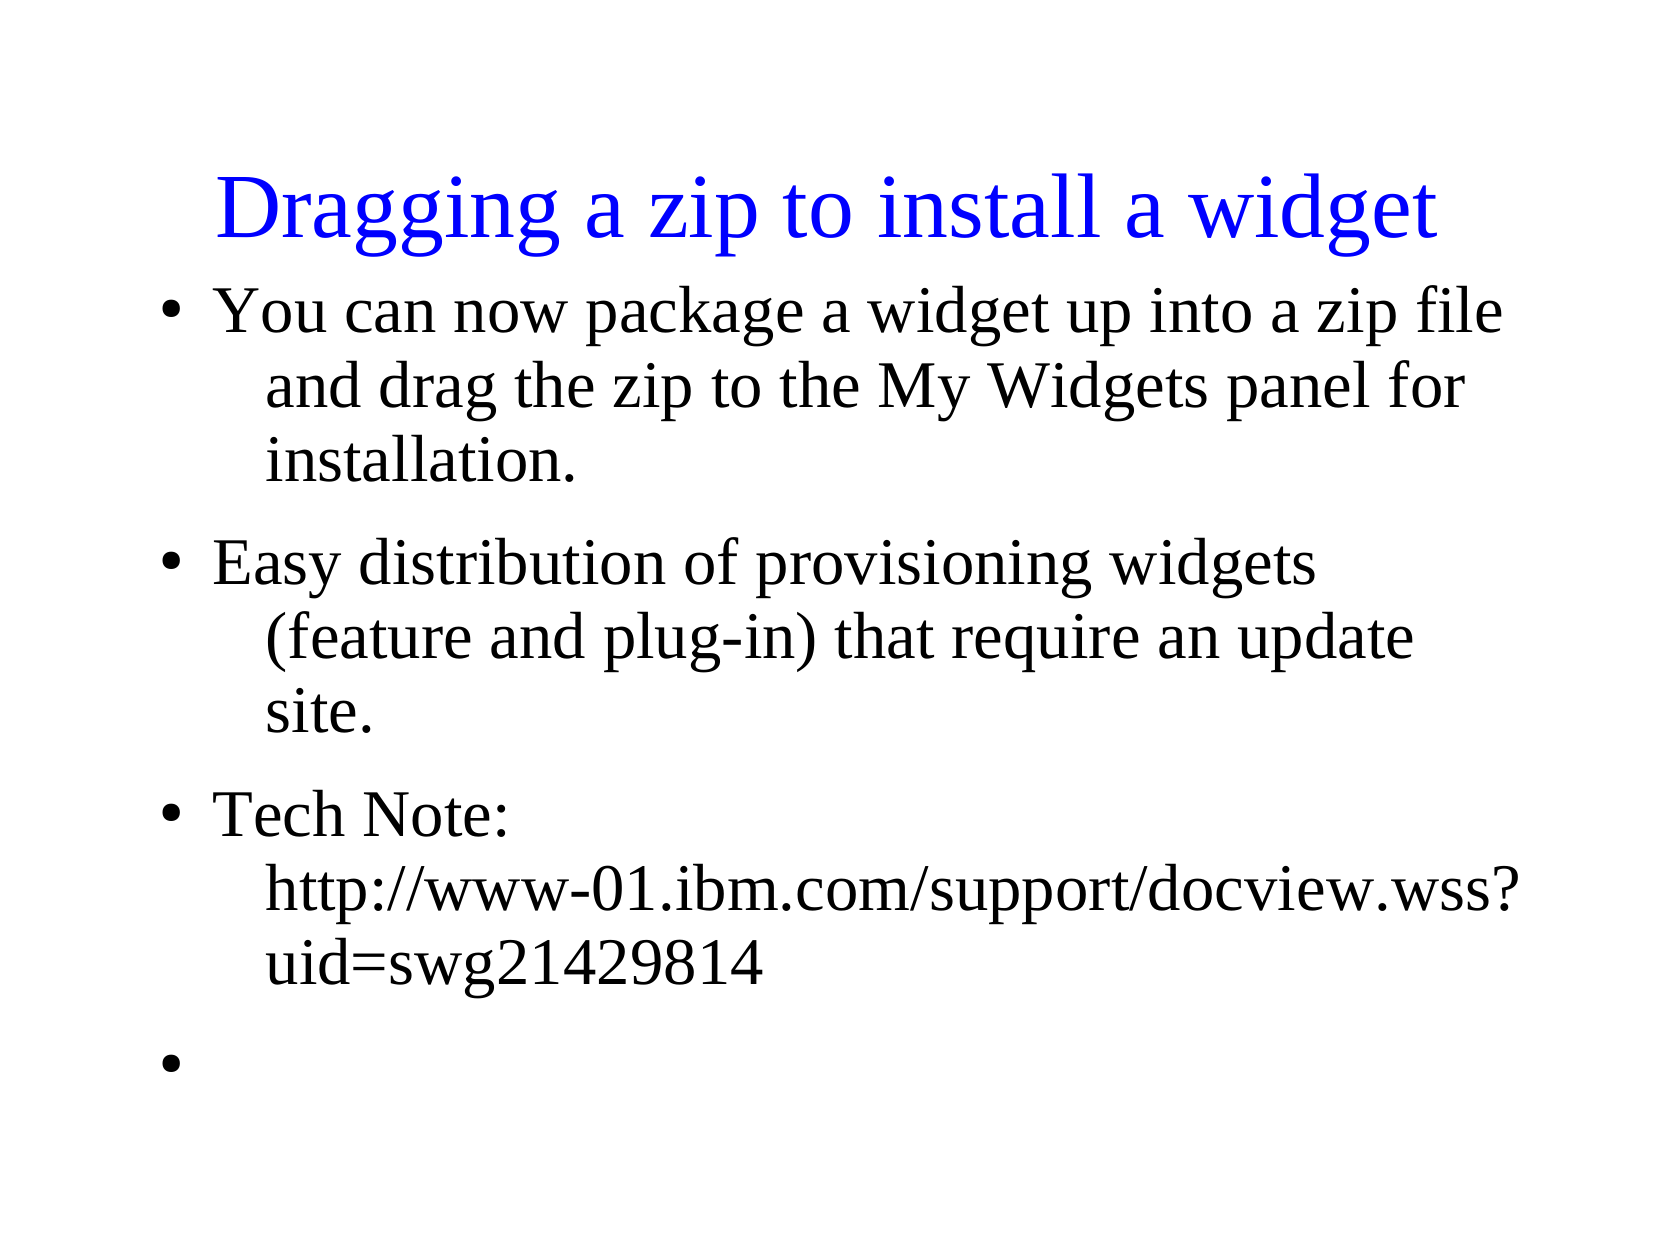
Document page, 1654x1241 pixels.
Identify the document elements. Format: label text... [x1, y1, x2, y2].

list You can now package a widget up into a zip file and drag the zip to the My Widgets panel for installation. Easy distribution of provisioning widgets (feature and plug-in) that require an update site. Tech Note: http://www-01.ibm.com/support/docview.wss?uid=swg21429814 [123, 273, 1536, 1241]
title Dragging a zip to install a widget [121, 102, 1534, 311]
